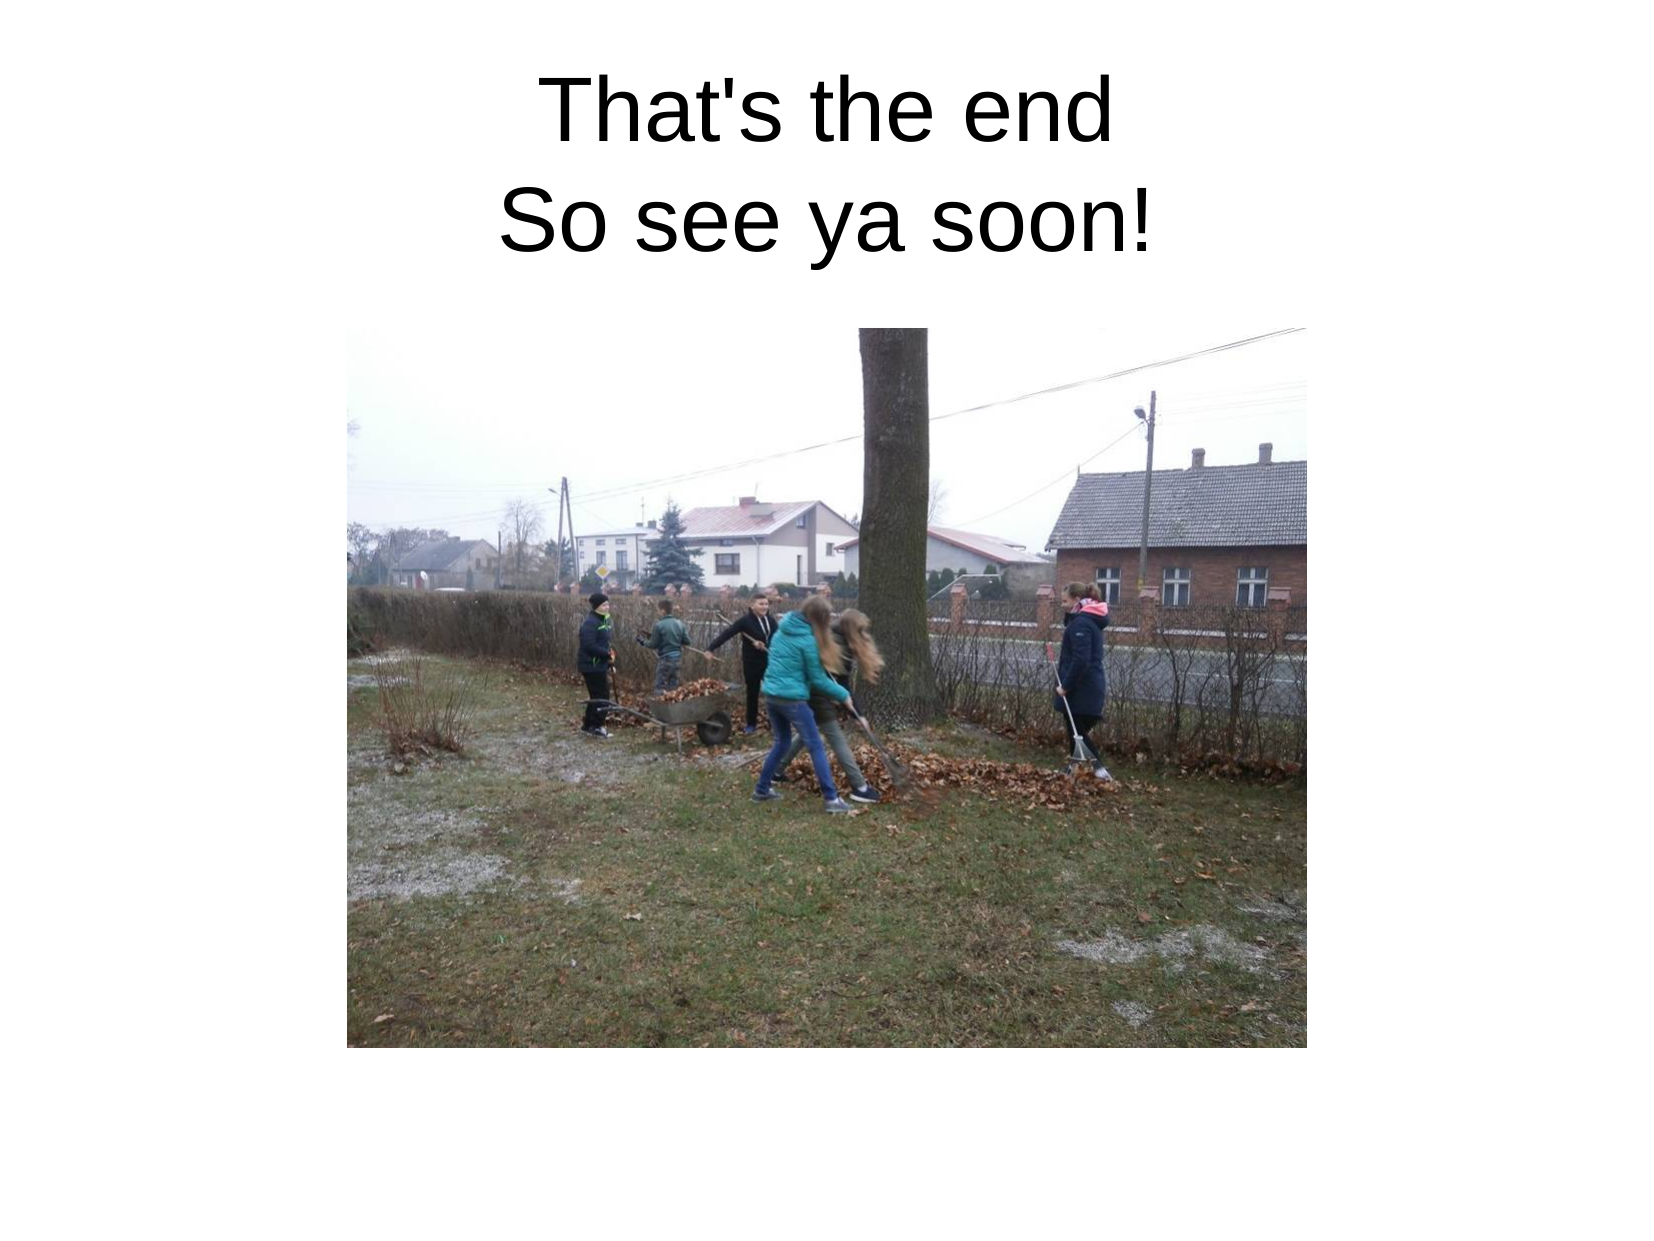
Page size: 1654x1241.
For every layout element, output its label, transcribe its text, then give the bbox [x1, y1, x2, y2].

title That's the end So see ya soon! [82, 49, 1571, 257]
picture [346, 327, 1308, 1049]
